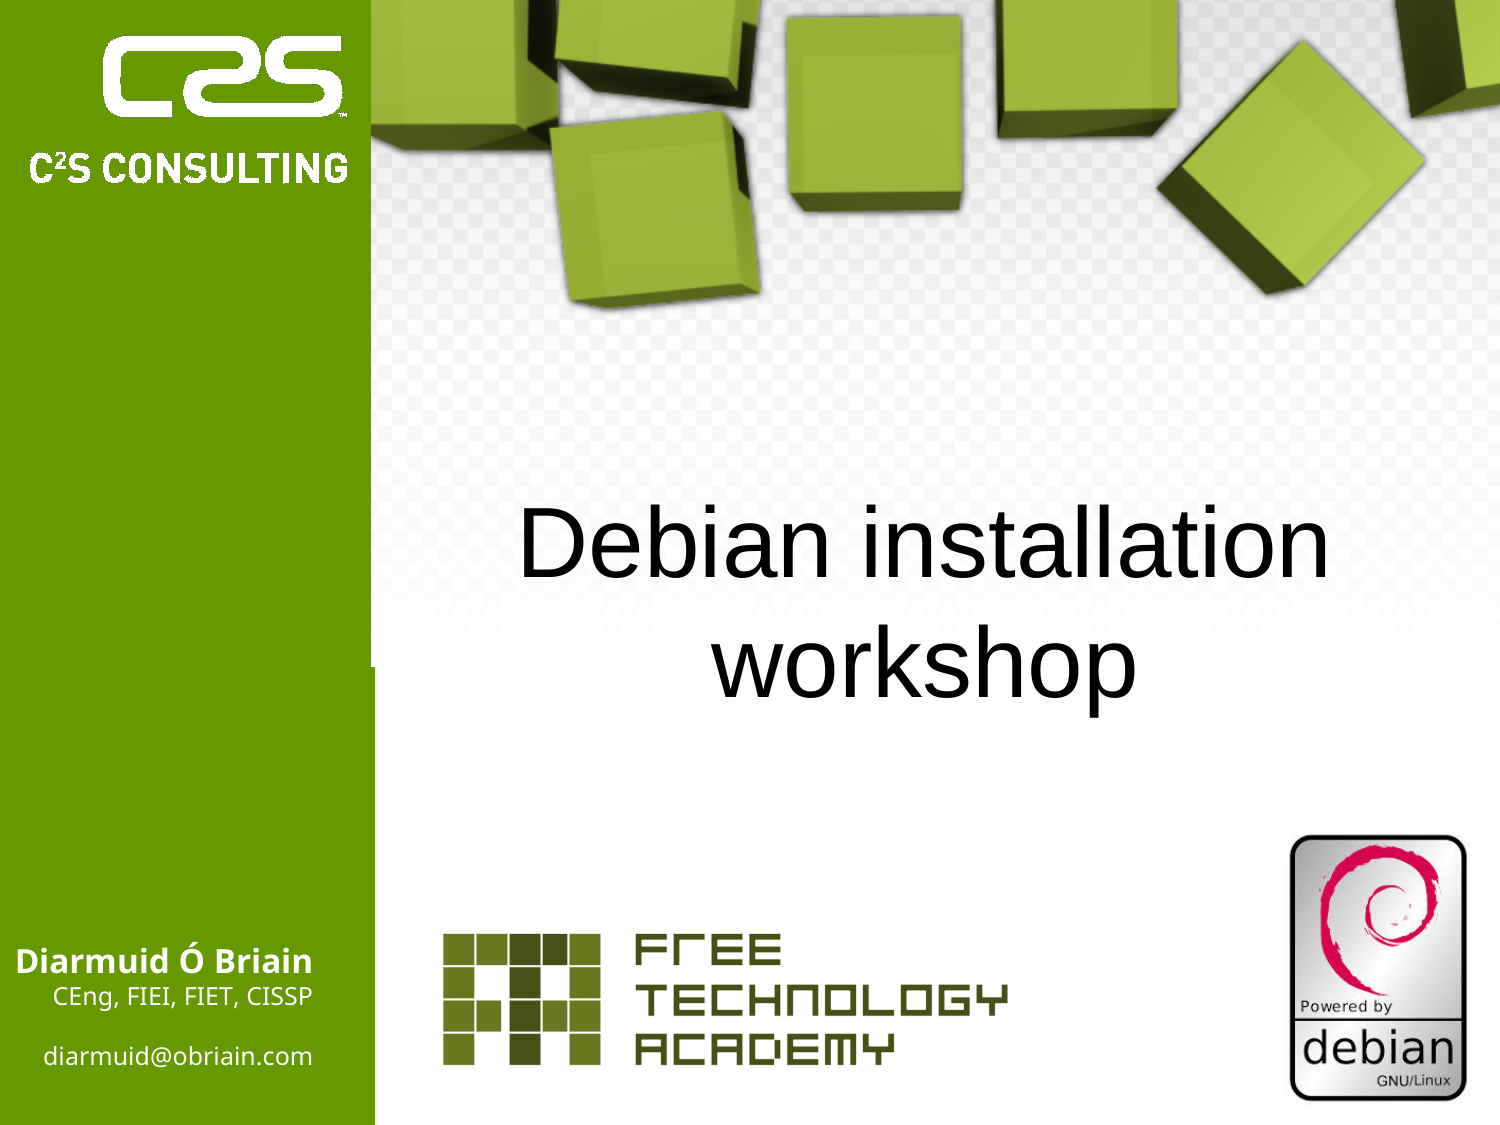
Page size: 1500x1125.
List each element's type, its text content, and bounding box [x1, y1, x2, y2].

picture [437, 926, 1016, 1075]
subtitle Debian installation workshop [425, 354, 1426, 841]
picture [371, 0, 1500, 667]
picture [1276, 826, 1474, 1111]
picture [22, 27, 354, 188]
